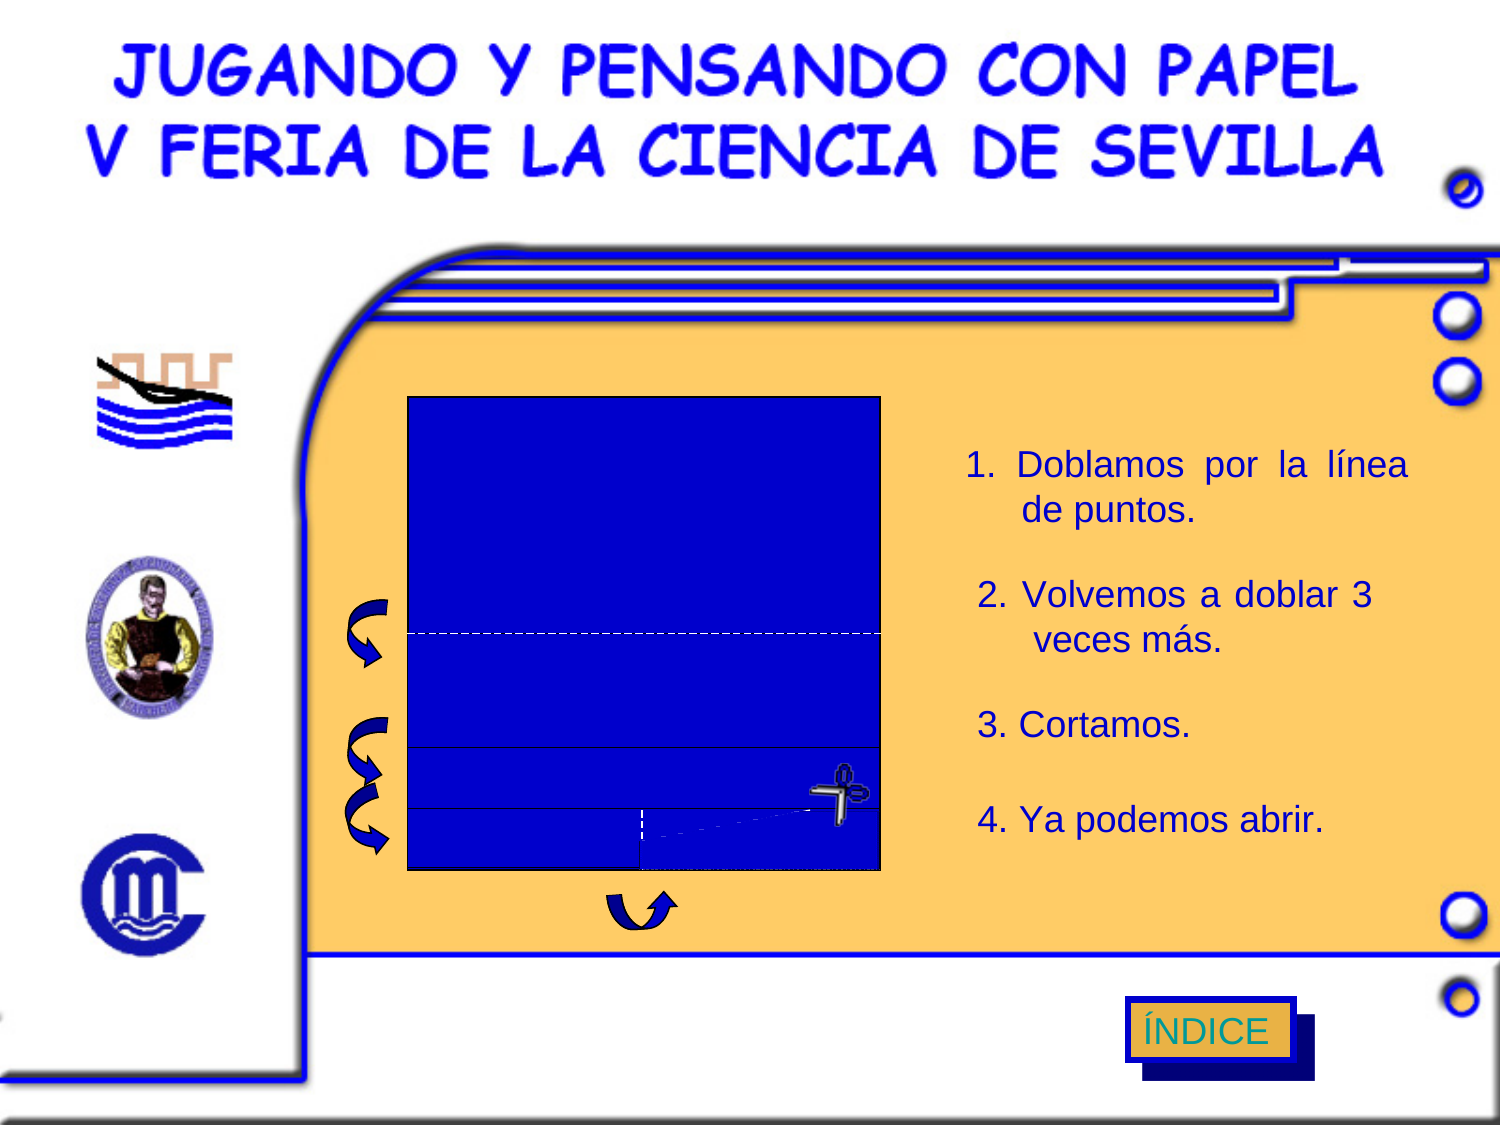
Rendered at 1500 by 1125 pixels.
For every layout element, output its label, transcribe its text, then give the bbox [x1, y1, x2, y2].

text_box [611, 912, 668, 930]
text_box 2. Volvemos a doblar 3 veces más. [962, 562, 1388, 668]
text_box [345, 717, 389, 854]
text_box [347, 600, 388, 668]
text_box ÍNDICE [1128, 999, 1294, 1060]
text_box [407, 397, 881, 870]
picture [0, 0, 1500, 1125]
text_box 4. Ya podemos abrir. [962, 786, 1365, 848]
text_box 1. Doblamos por la línea de puntos. [950, 432, 1424, 538]
text_box 3. Cortamos. [962, 692, 1258, 753]
